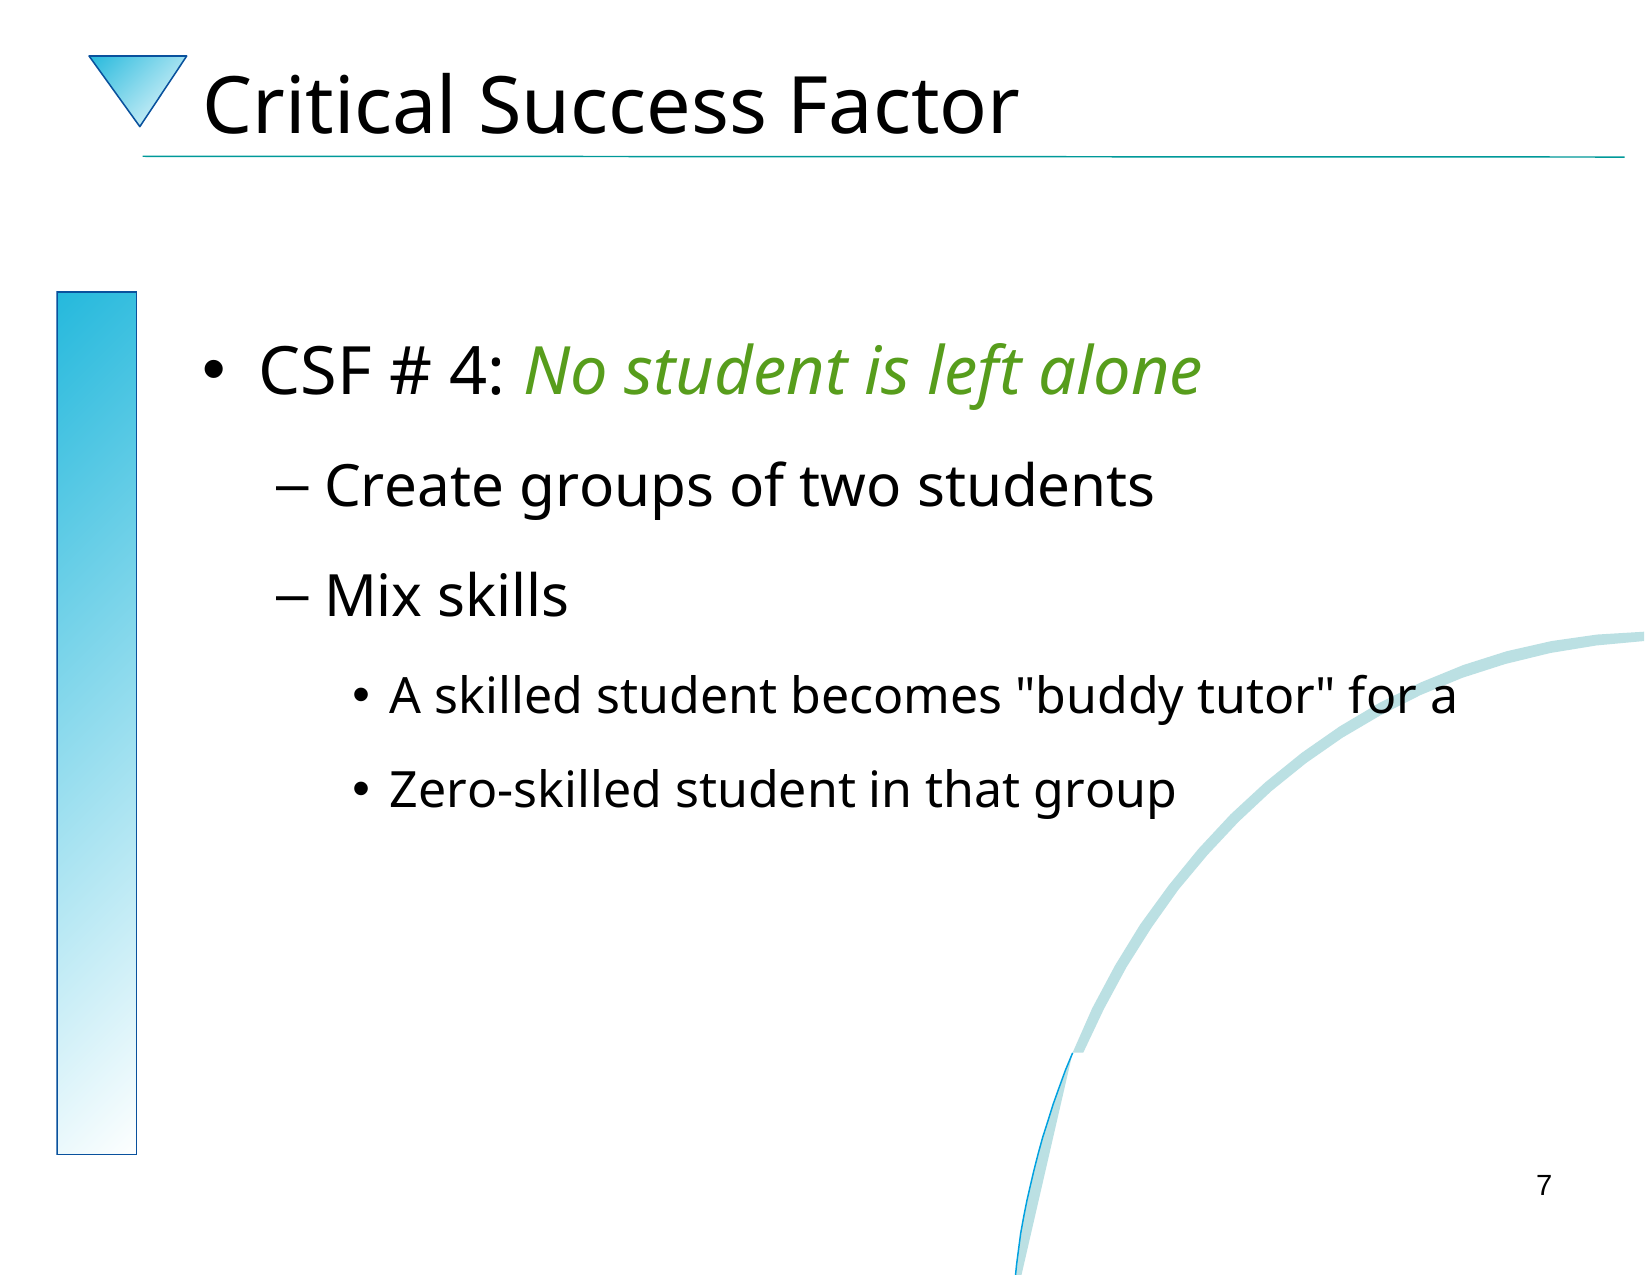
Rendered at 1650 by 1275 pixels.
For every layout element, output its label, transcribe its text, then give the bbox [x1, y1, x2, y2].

title Critical Success Factor [187, 46, 1617, 268]
list CSF # 4: No student is left alone Create groups of two students Mix skills A skilled student becomes "buddy tutor" for a Zero-skilled student in that group [187, 297, 1617, 1158]
